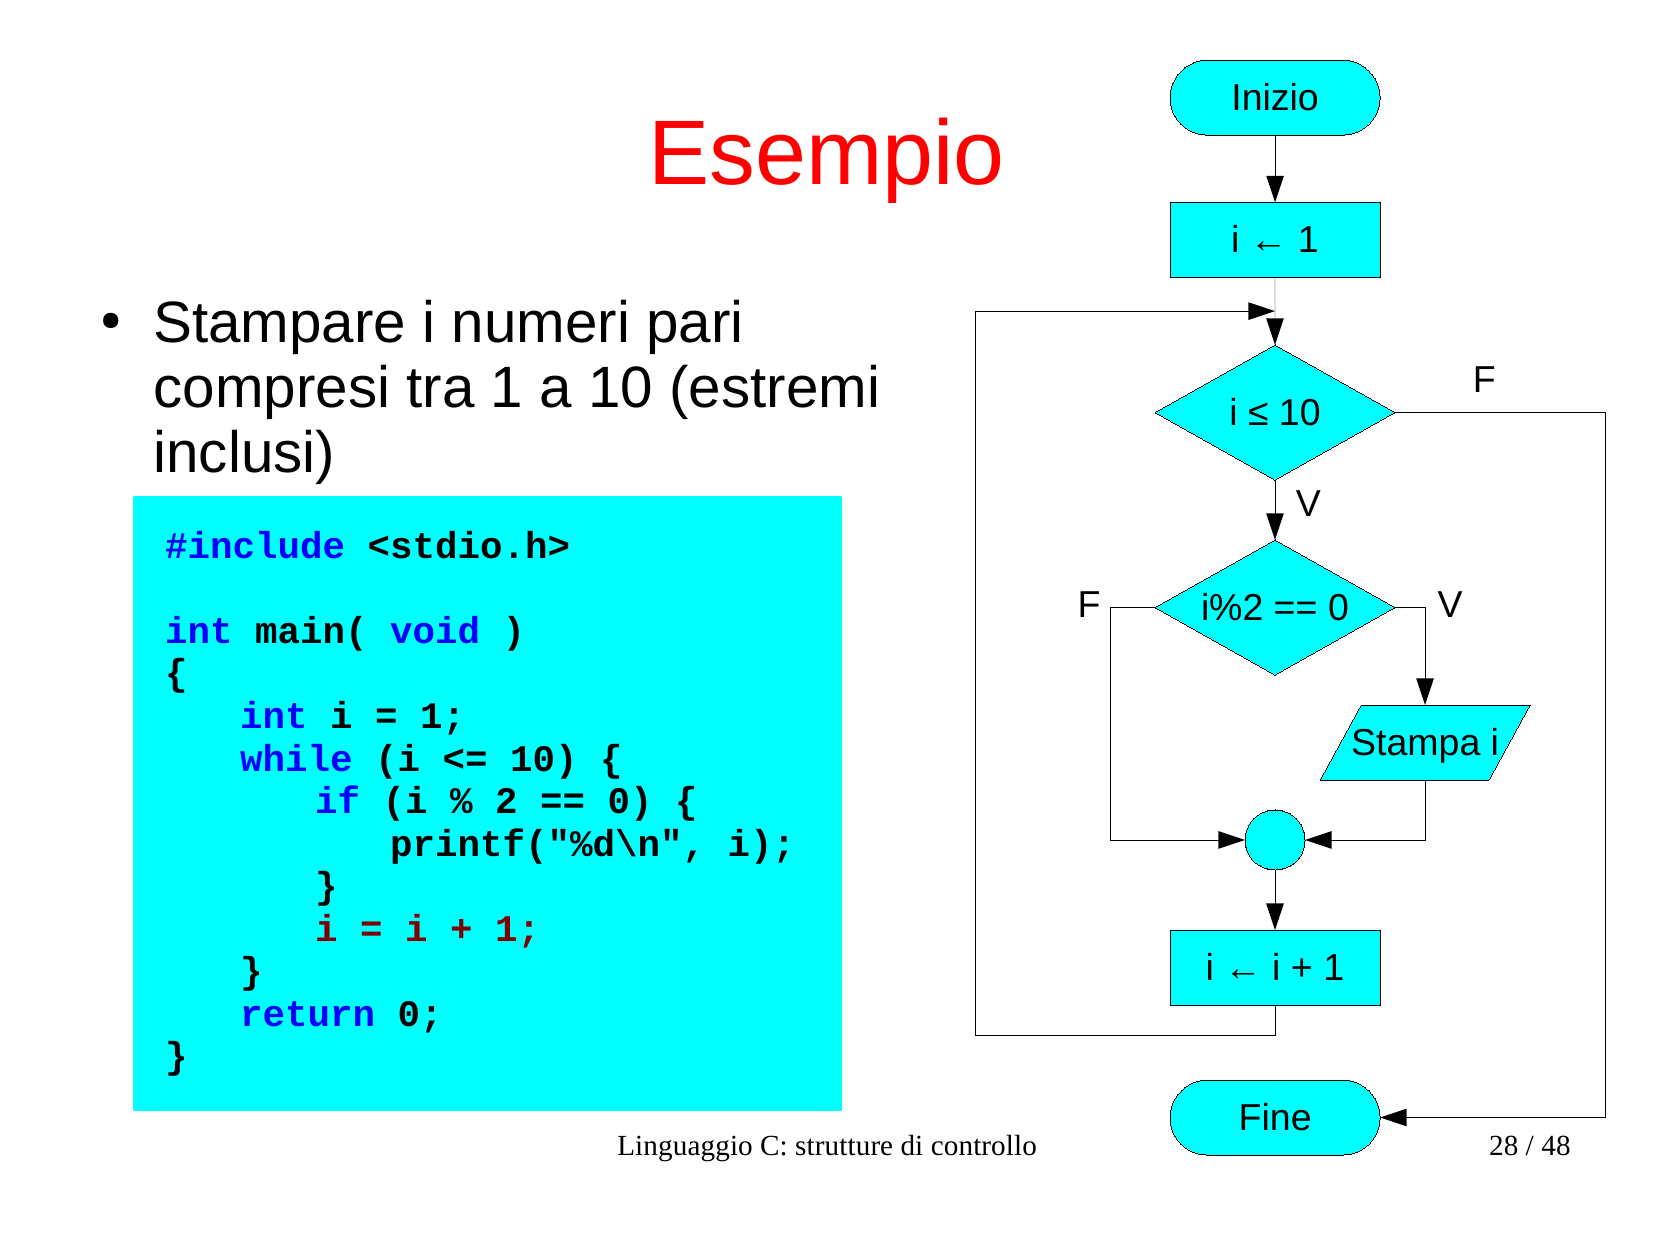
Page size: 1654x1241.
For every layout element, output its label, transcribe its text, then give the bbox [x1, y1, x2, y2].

text_box #include <stdio.h> int main( void ) { int i = 1; while (i <= 10) { if (i % 2 == 0) { printf("%d\n", i); } i = i + 1; } return 0; } [135, 497, 841, 1110]
text_box F [1458, 351, 1511, 409]
text_box Stampa i [1320, 705, 1531, 781]
text_box V [1281, 475, 1336, 533]
text_box i ≤ 10 [1155, 345, 1395, 481]
text_box F [1062, 575, 1116, 633]
list Stampare i numeri pari compresi tra 1 a 10 (estremi inclusi) [82, 290, 946, 1109]
text_box i ← i + 1 [1170, 930, 1381, 1006]
text_box Inizio [1170, 60, 1381, 136]
text_box i%2 == 0 [1155, 540, 1395, 676]
text_box Fine [1170, 1080, 1381, 1156]
title Esempio [82, 49, 1571, 257]
text_box [1245, 809, 1305, 870]
text_box i ← 1 [1170, 202, 1381, 278]
text_box F [1111, 608, 1116, 633]
text_box V [1422, 575, 1478, 633]
